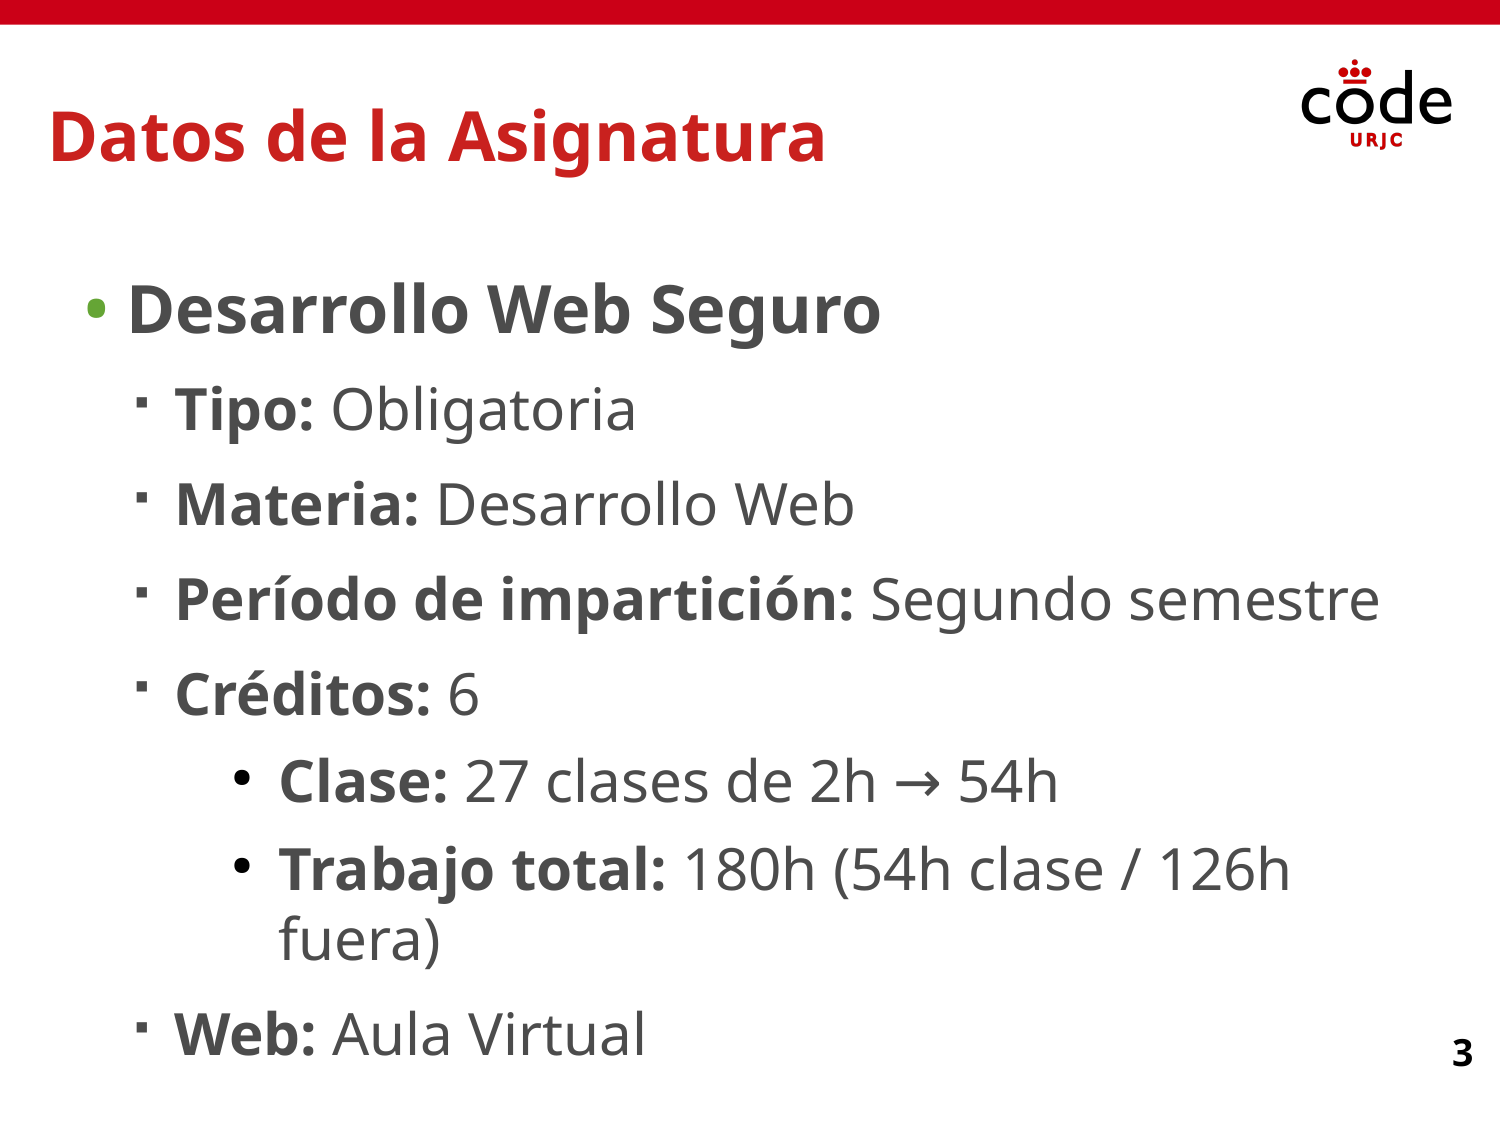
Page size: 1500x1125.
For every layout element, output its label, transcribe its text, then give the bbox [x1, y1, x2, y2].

title Datos de la Asignatura [32, 79, 1383, 189]
list Desarrollo Web Seguro Tipo: Obligatoria Materia: Desarrollo Web Período de impartición: Segundo semestre Créditos: 6 Clase: 27 clases de 2h → 54h Trabajo total: 180h (54h clase / 126h fuera) Web: Aula Virtual [51, 259, 1436, 1013]
picture [1284, 50, 1468, 161]
